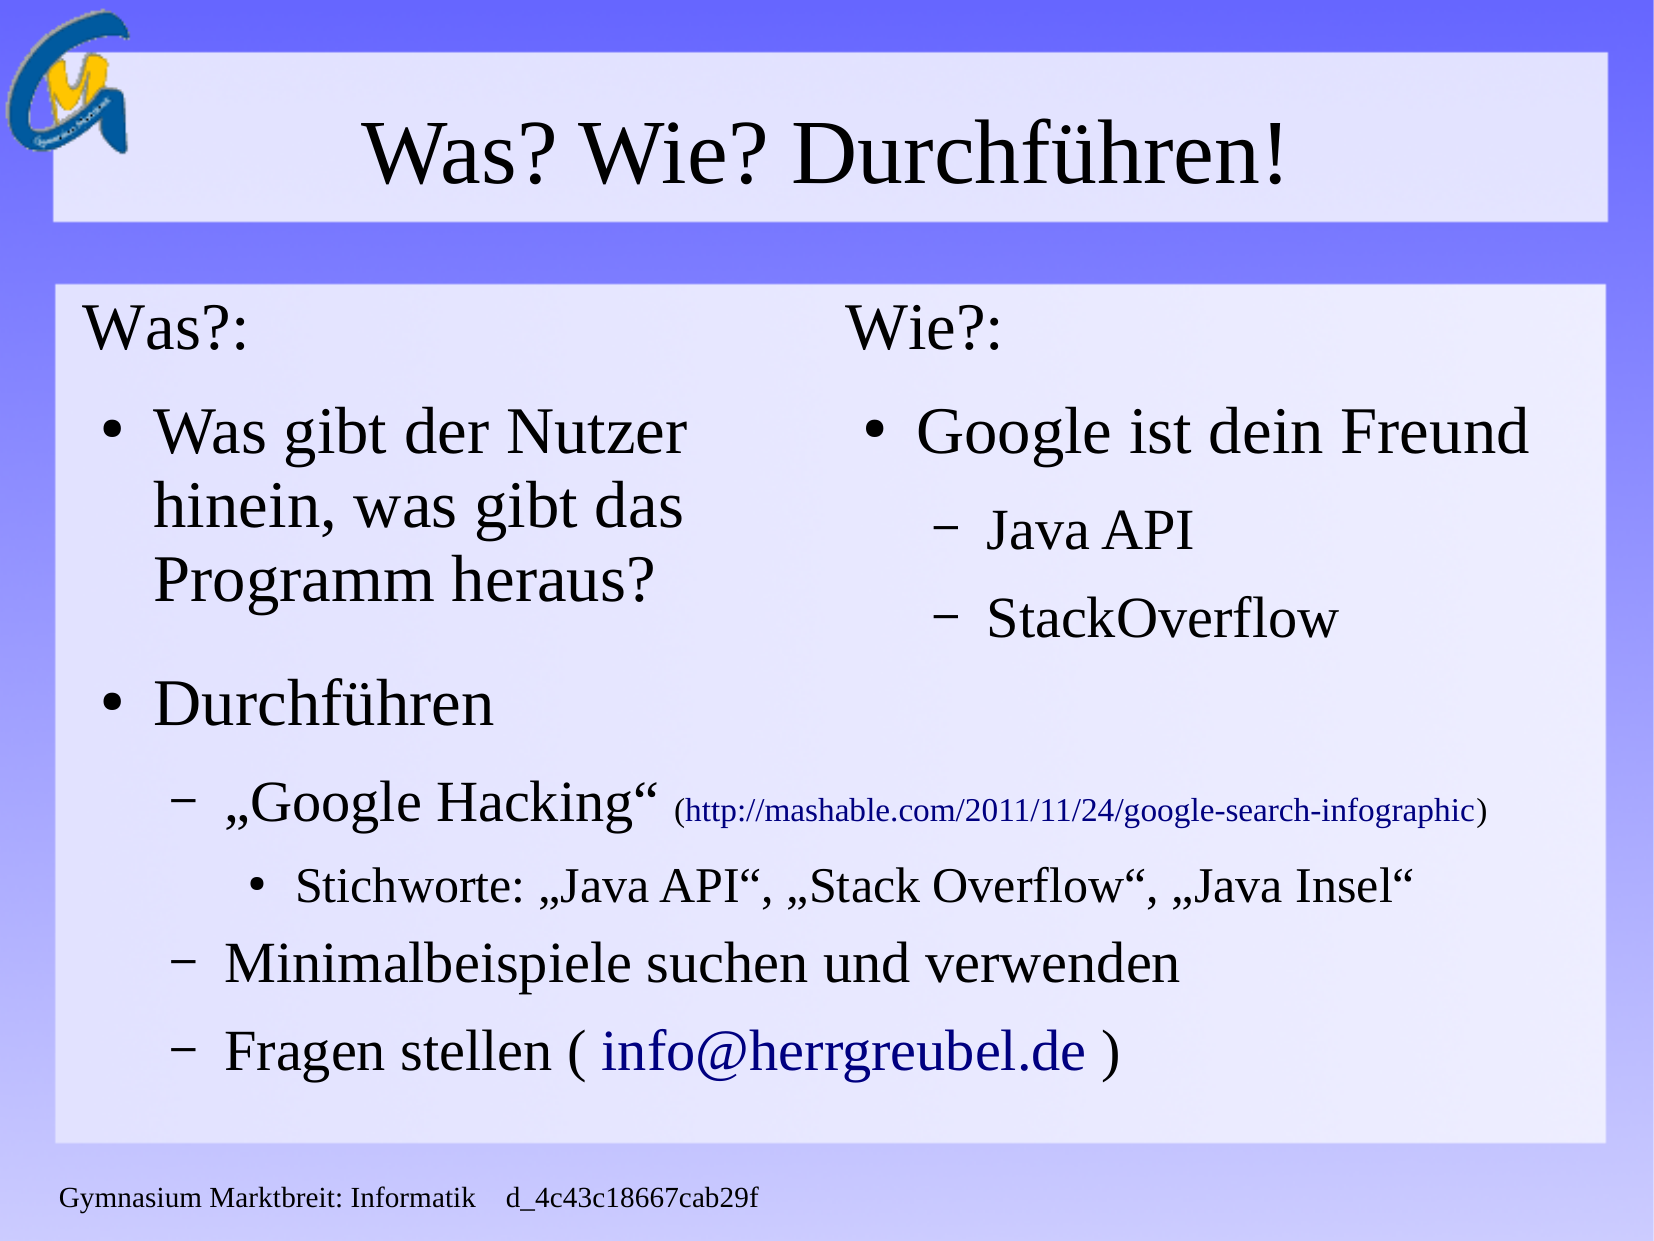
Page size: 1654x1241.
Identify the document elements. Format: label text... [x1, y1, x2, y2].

list Wie?: Google ist dein Freund Java API StackOverflow [845, 290, 1572, 652]
list Durchführen „Google Hacking“ (http://mashable.com/2011/11/24/google-search-infographic) Stichworte: „Java API“, „Stack Overflow“, „Java Insel“ Minimalbeispiele suchen und verwenden Fragen stellen ( info@herrgreubel.de ) [82, 665, 1571, 1088]
title Was? Wie? Durchführen! [82, 49, 1571, 257]
list Was?: Was gibt der Nutzer hinein, was gibt das Programm heraus? [82, 290, 809, 634]
picture [0, 0, 1654, 1241]
